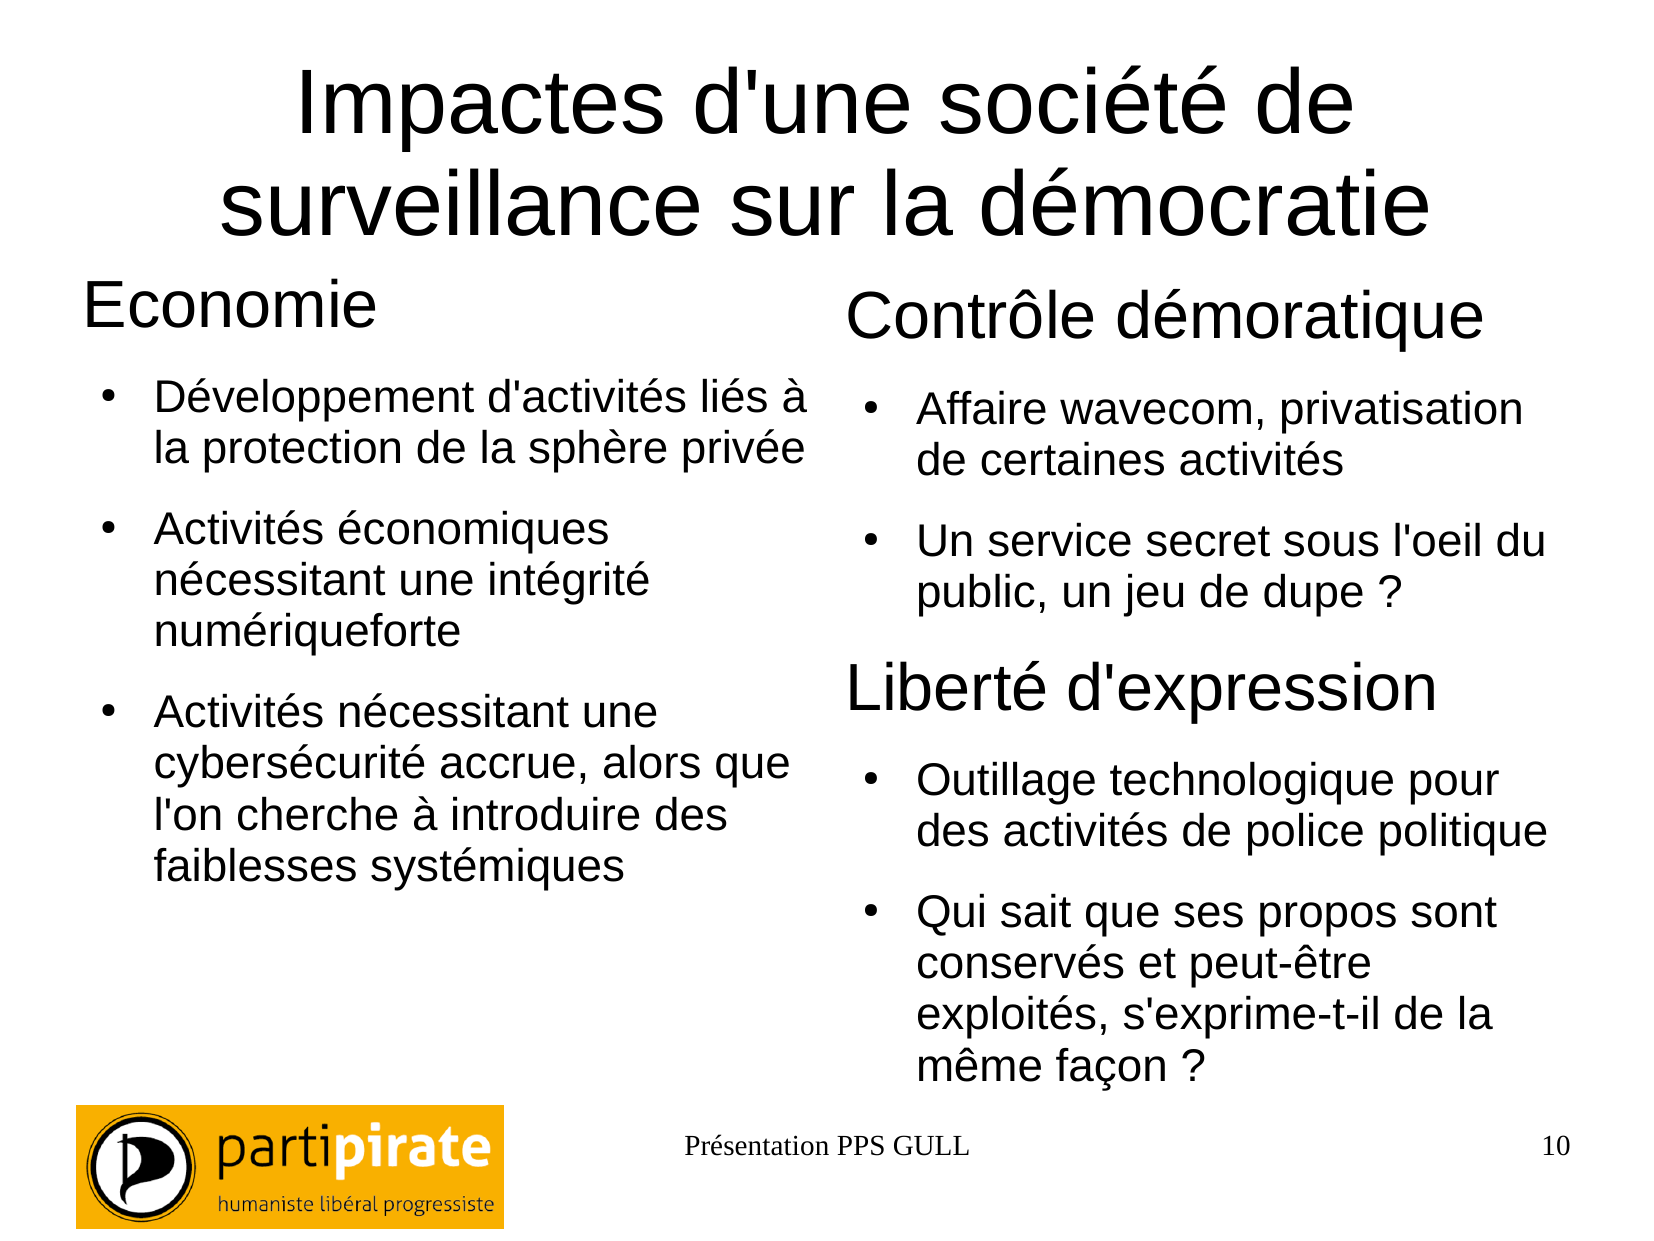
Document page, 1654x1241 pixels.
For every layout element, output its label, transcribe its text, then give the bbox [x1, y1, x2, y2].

title Impactes d'une société de surveillance sur la démocratie [82, 49, 1571, 257]
list Economie Développement d'activités liés à la protection de la sphère privée Activités économiques nécessitant une intégrité numériqueforte Activités nécessitant une cybersécurité accrue, alors que l'on cherche à introduire des faiblesses systémiques [82, 266, 809, 890]
picture [76, 1105, 504, 1229]
list Contrôle démoratique Affaire wavecom, privatisation de certaines activités Un service secret sous l'oeil du public, un jeu de dupe ? [845, 278, 1572, 1097]
